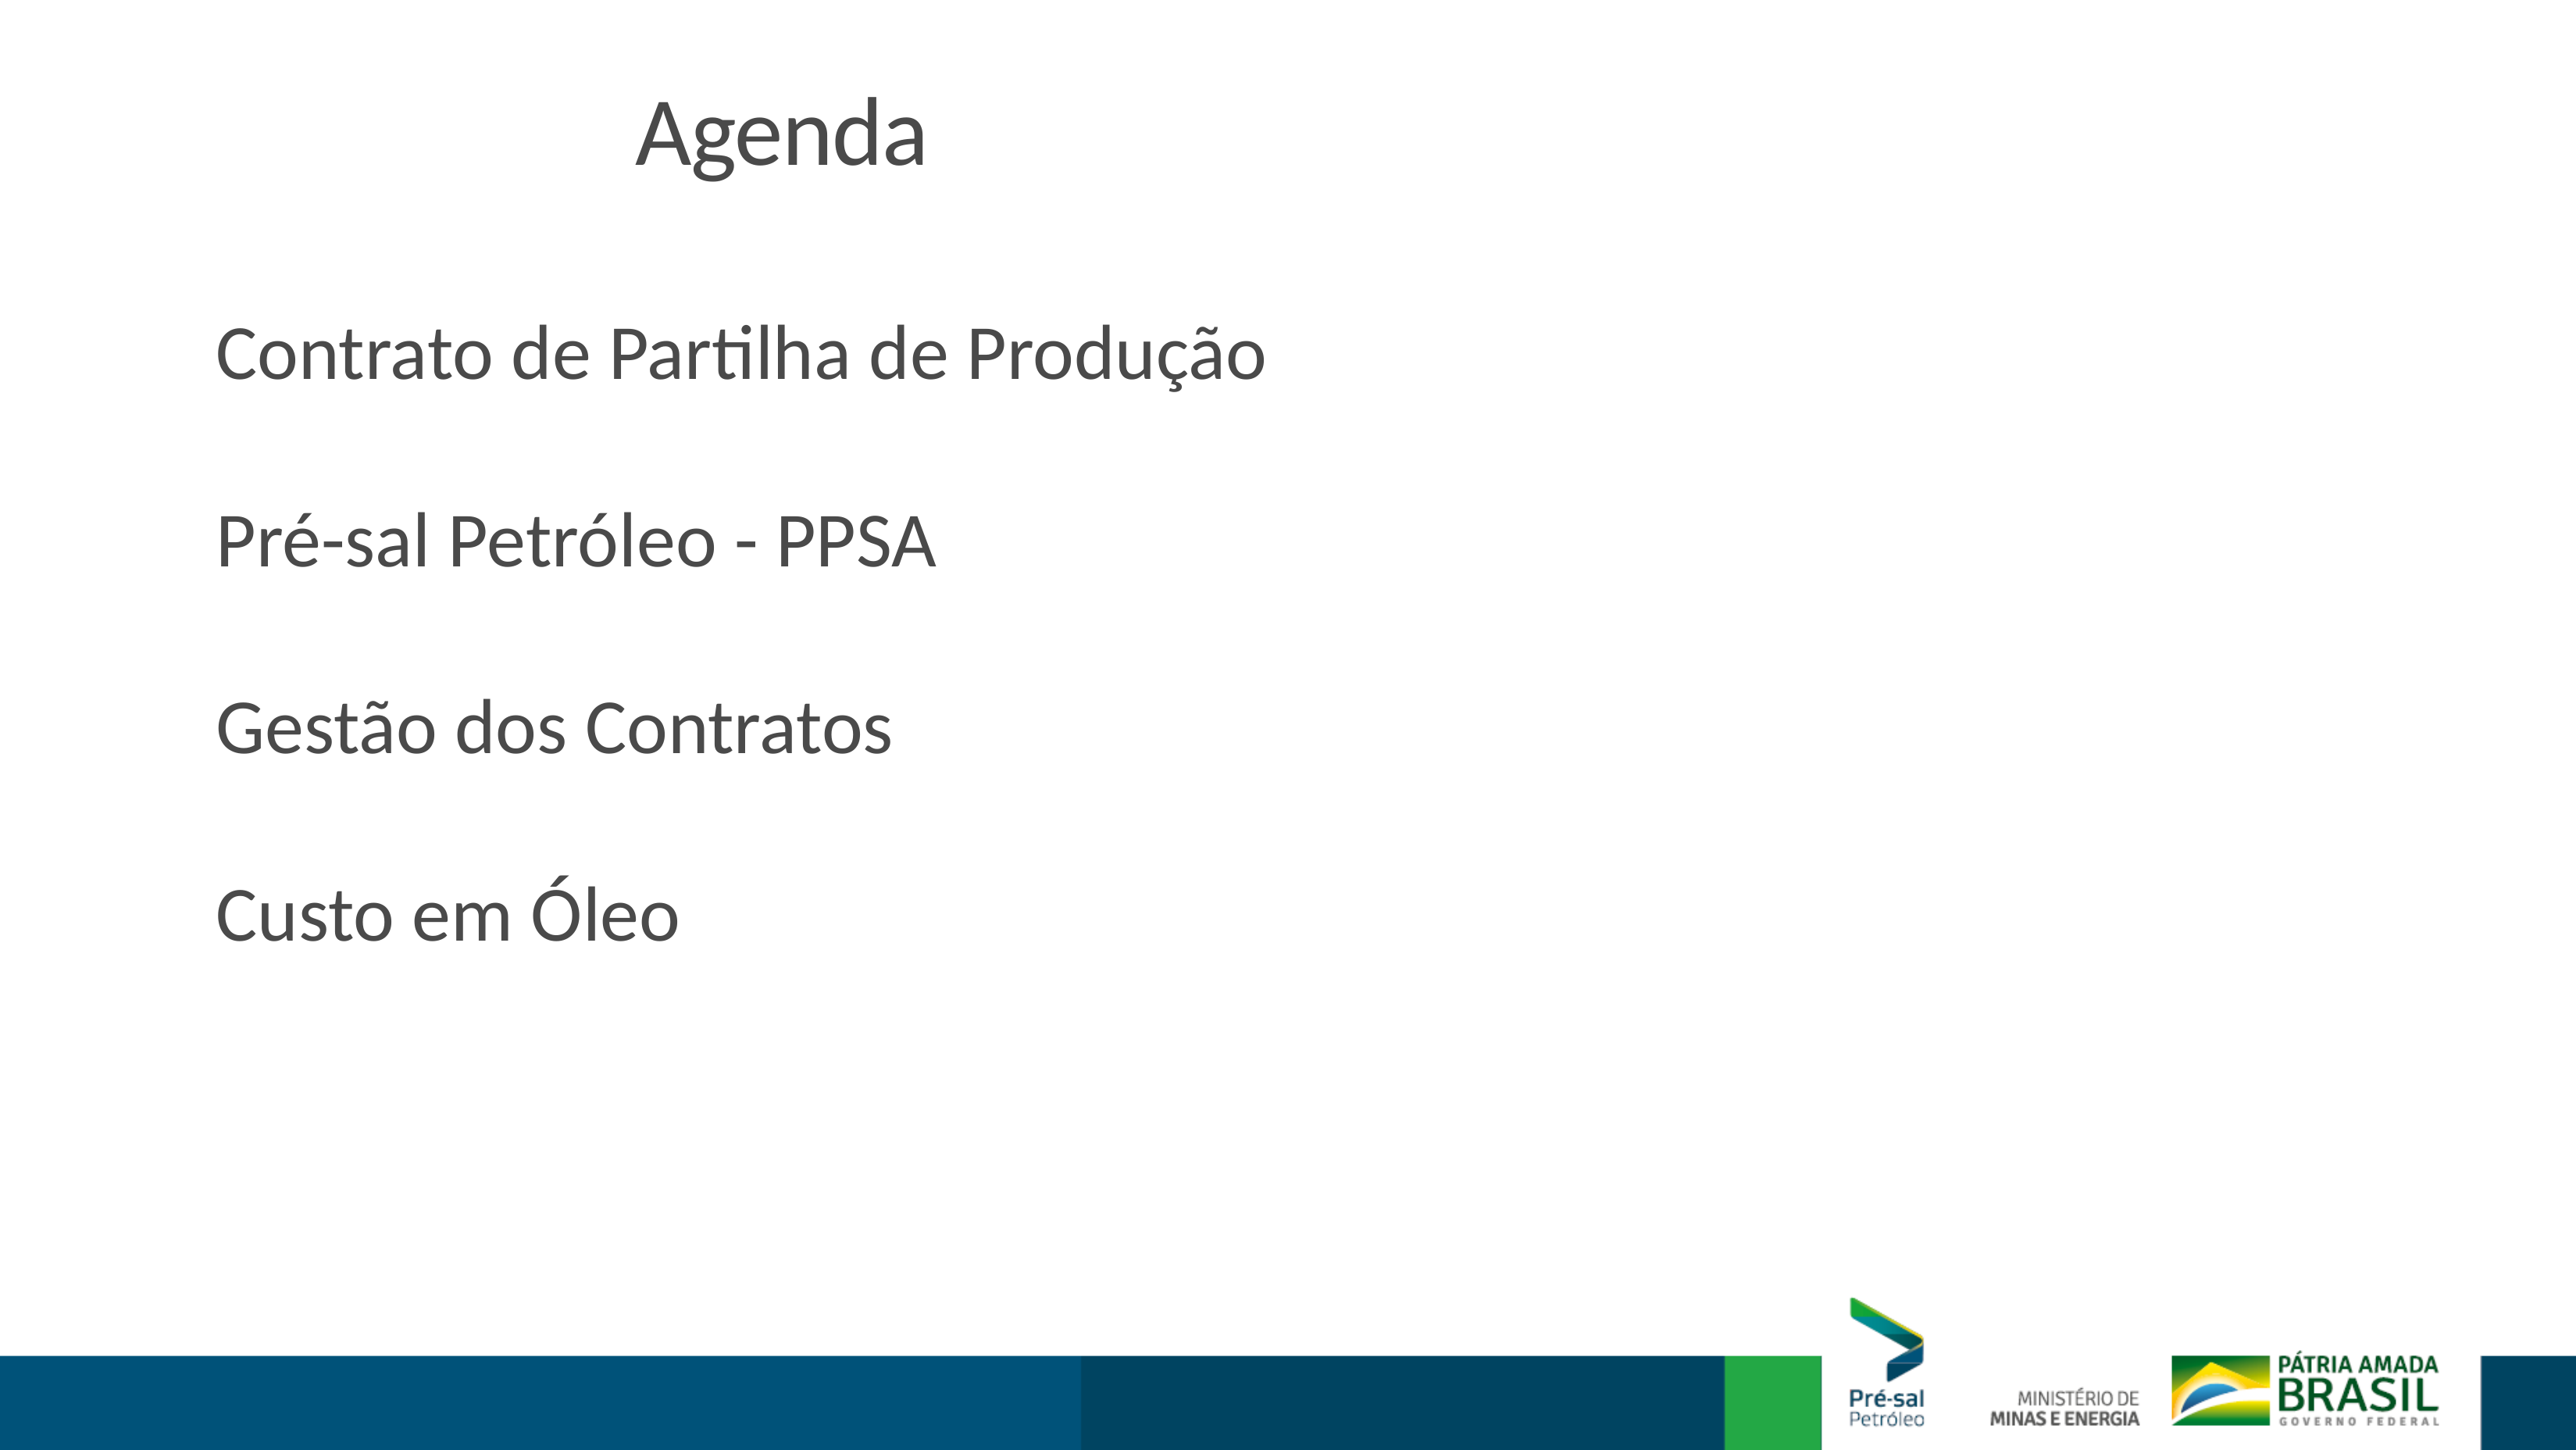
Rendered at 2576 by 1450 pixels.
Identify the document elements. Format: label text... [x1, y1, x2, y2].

text_box Agenda [633, 57, 2470, 185]
text_box Contrato de Partilha de Produção Pré-sal Petróleo - PPSA Gestão dos Contratos Custo em Óleo [204, 295, 1629, 962]
